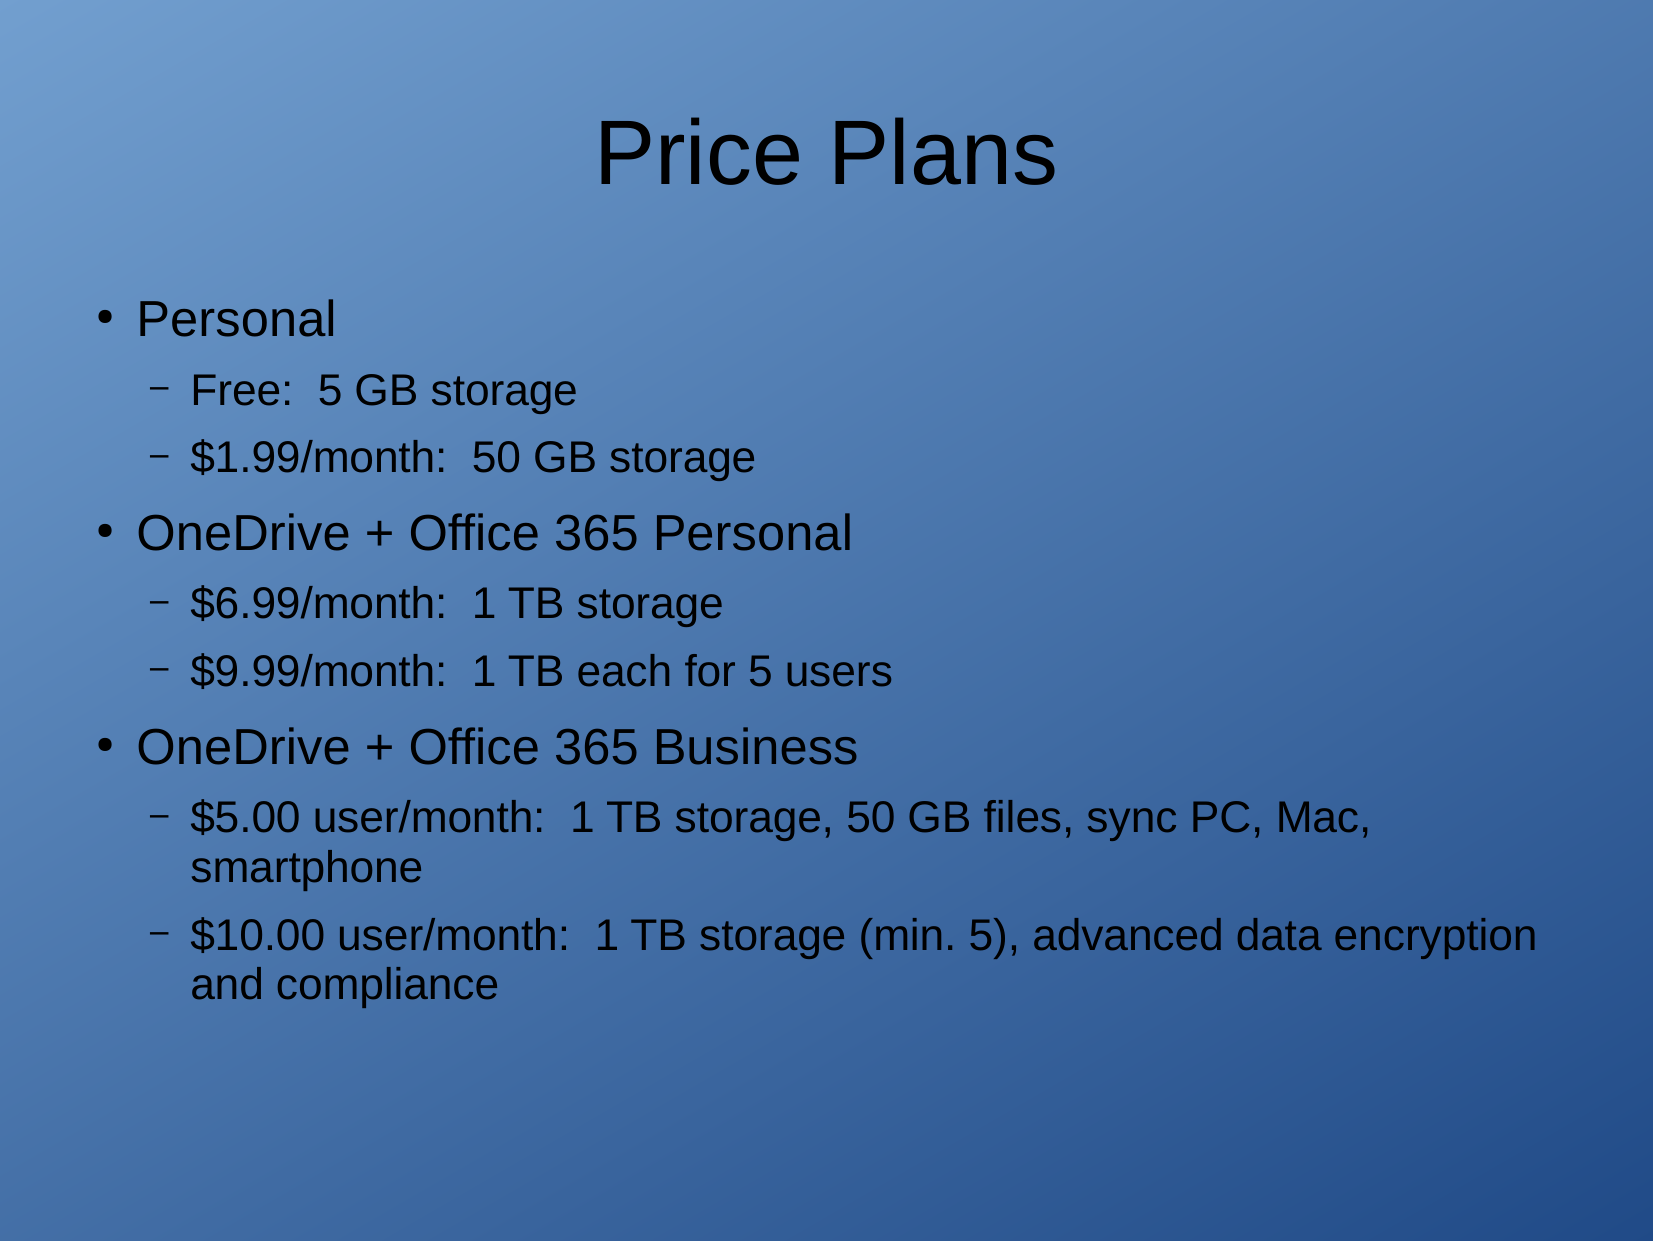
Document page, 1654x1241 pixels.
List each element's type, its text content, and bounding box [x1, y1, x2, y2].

list Personal Free: 5 GB storage $1.99/month: 50 GB storage OneDrive + Office 365 Personal $6.99/month: 1 TB storage $9.99/month: 1 TB each for 5 users OneDrive + Office 365 Business $5.00 user/month: 1 TB storage, 50 GB files, sync PC, Mac, smartphone $10.00 user/month: 1 TB storage (min. 5), advanced data encryption and compliance [82, 290, 1571, 1010]
title Price Plans [82, 49, 1571, 257]
